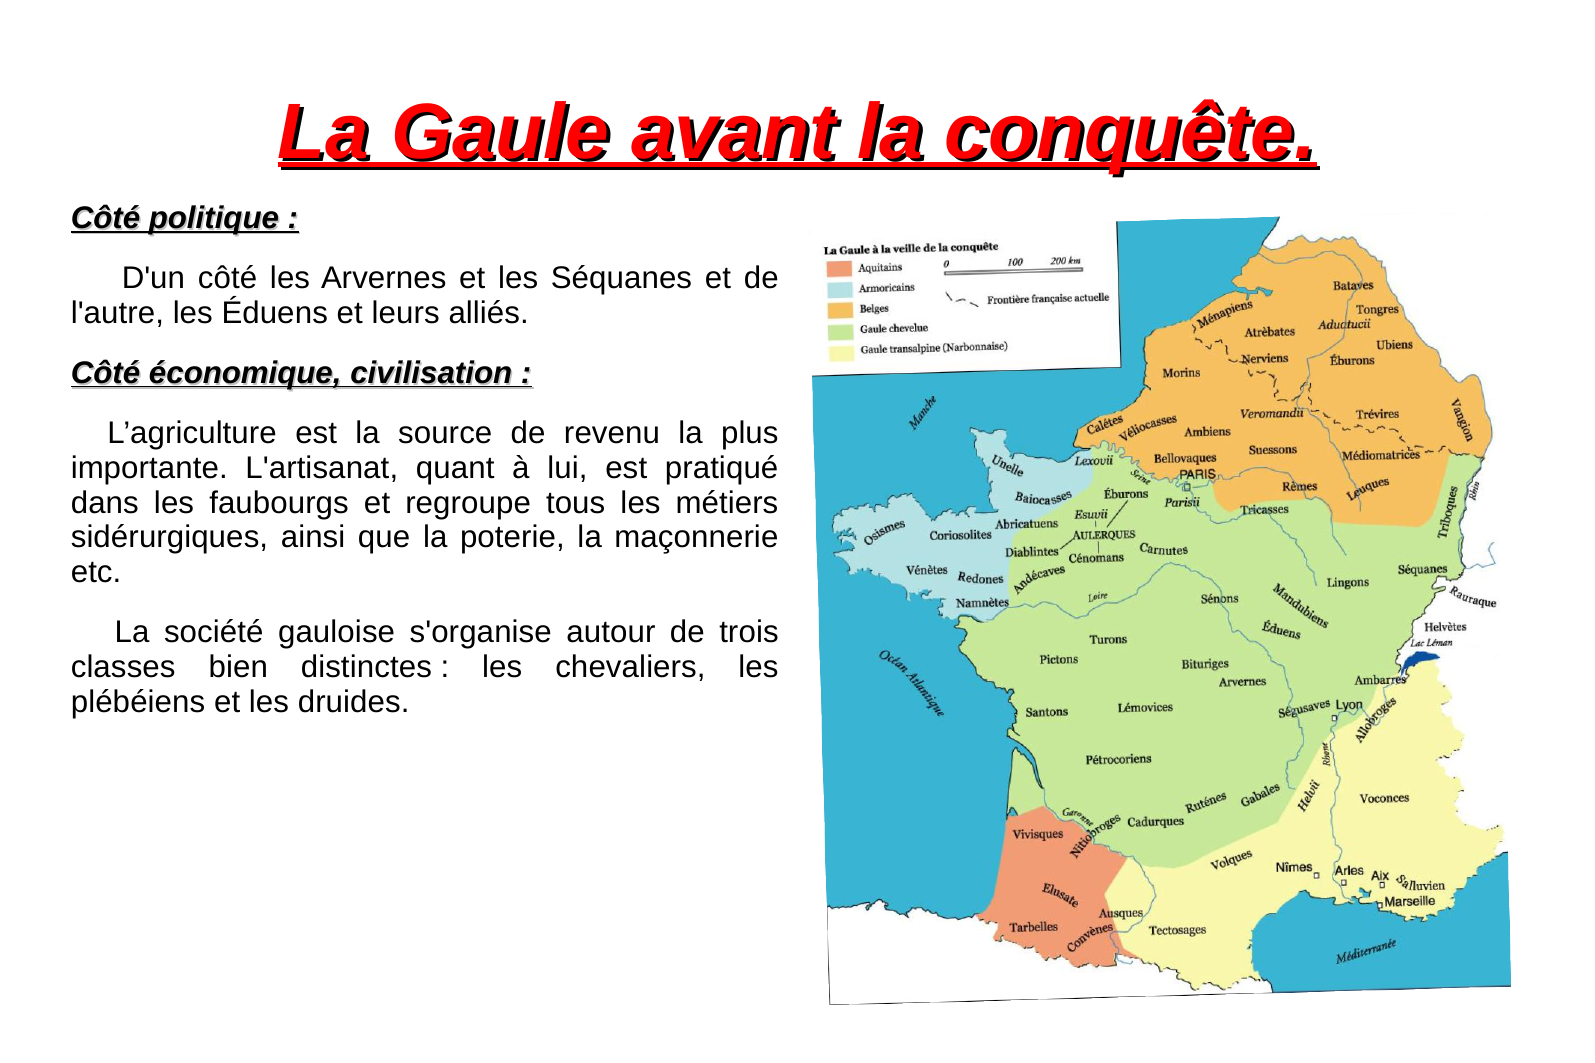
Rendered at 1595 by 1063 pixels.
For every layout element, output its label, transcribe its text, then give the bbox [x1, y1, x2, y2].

title La Gaule avant la conquête. [79, 42, 1515, 220]
list Côté politique : D'un côté les Arvernes et les Séquanes et de l'autre, les Éduens et leurs alliés. Côté économique, civilisation : L’agriculture est la source de revenu la plus importante. L'artisanat, quant à lui, est pratiqué dans les faubourgs et regroupe tous les métiers sidérurgiques, ainsi que la poterie, la maçonnerie etc. La société gauloise s'organise autour de trois classes bien distinctes : les chevaliers, les plébéiens et les druides. [0, 200, 780, 951]
picture [807, 210, 1511, 1005]
